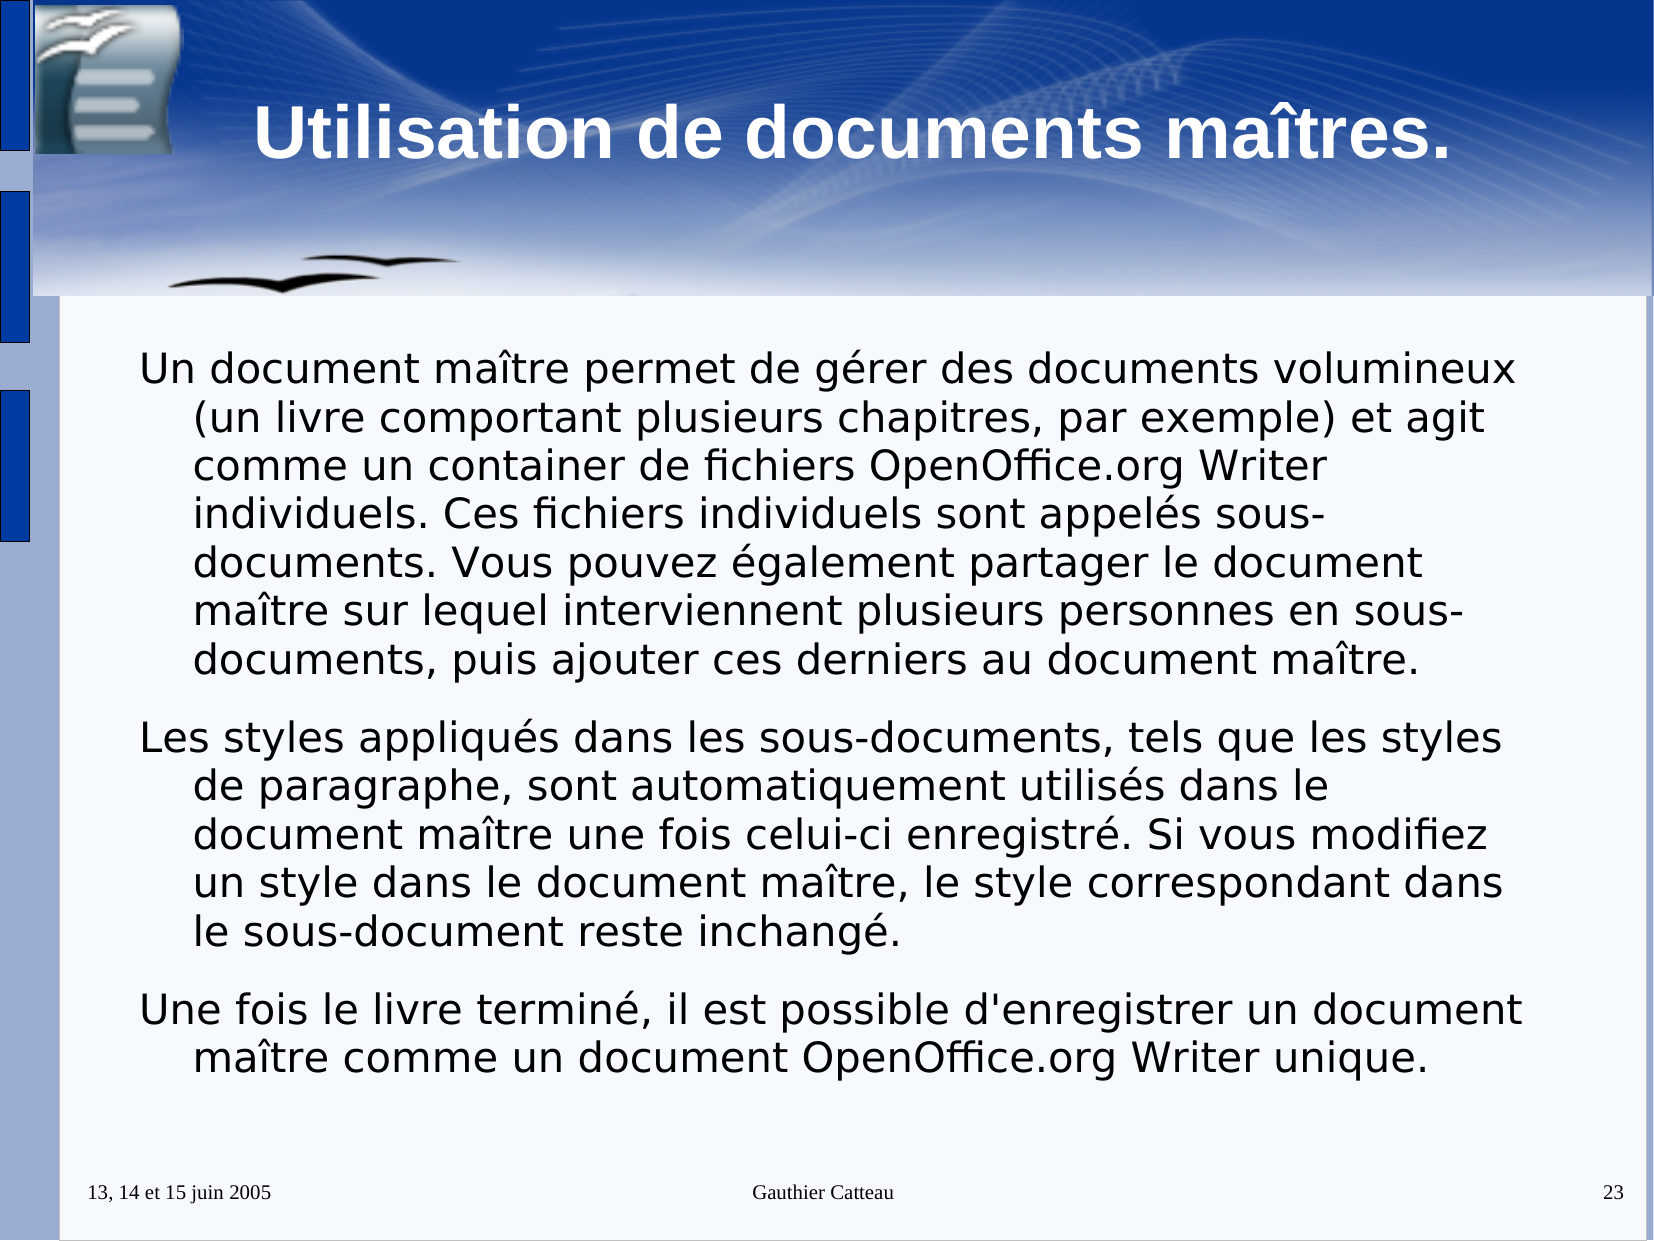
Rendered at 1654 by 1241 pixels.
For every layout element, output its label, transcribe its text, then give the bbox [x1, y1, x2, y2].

title Utilisation de documents maîtres. [147, 29, 1560, 237]
picture [33, 0, 1654, 296]
list Un document maître permet de gérer des documents volumineux (un livre comportant plusieurs chapitres, par exemple) et agit comme un container de fichiers OpenOffice.org Writer individuels. Ces fichiers individuels sont appelés sous-documents. Vous pouvez également partager le document maître sur lequel interviennent plusieurs personnes en sous-documents, puis ajouter ces derniers au document maître. Les styles appliqués dans les sous-documents, tels que les styles de paragraphe, sont automatiquement utilisés dans le document maître une fois celui-ci enregistré. Si vous modifiez un style dans le document maître, le style correspondant dans le sous-document reste inchangé. Une fois le livre terminé, il est possible d'enregistrer un document maître comme un document OpenOffice.org Writer unique. [121, 344, 1534, 1180]
